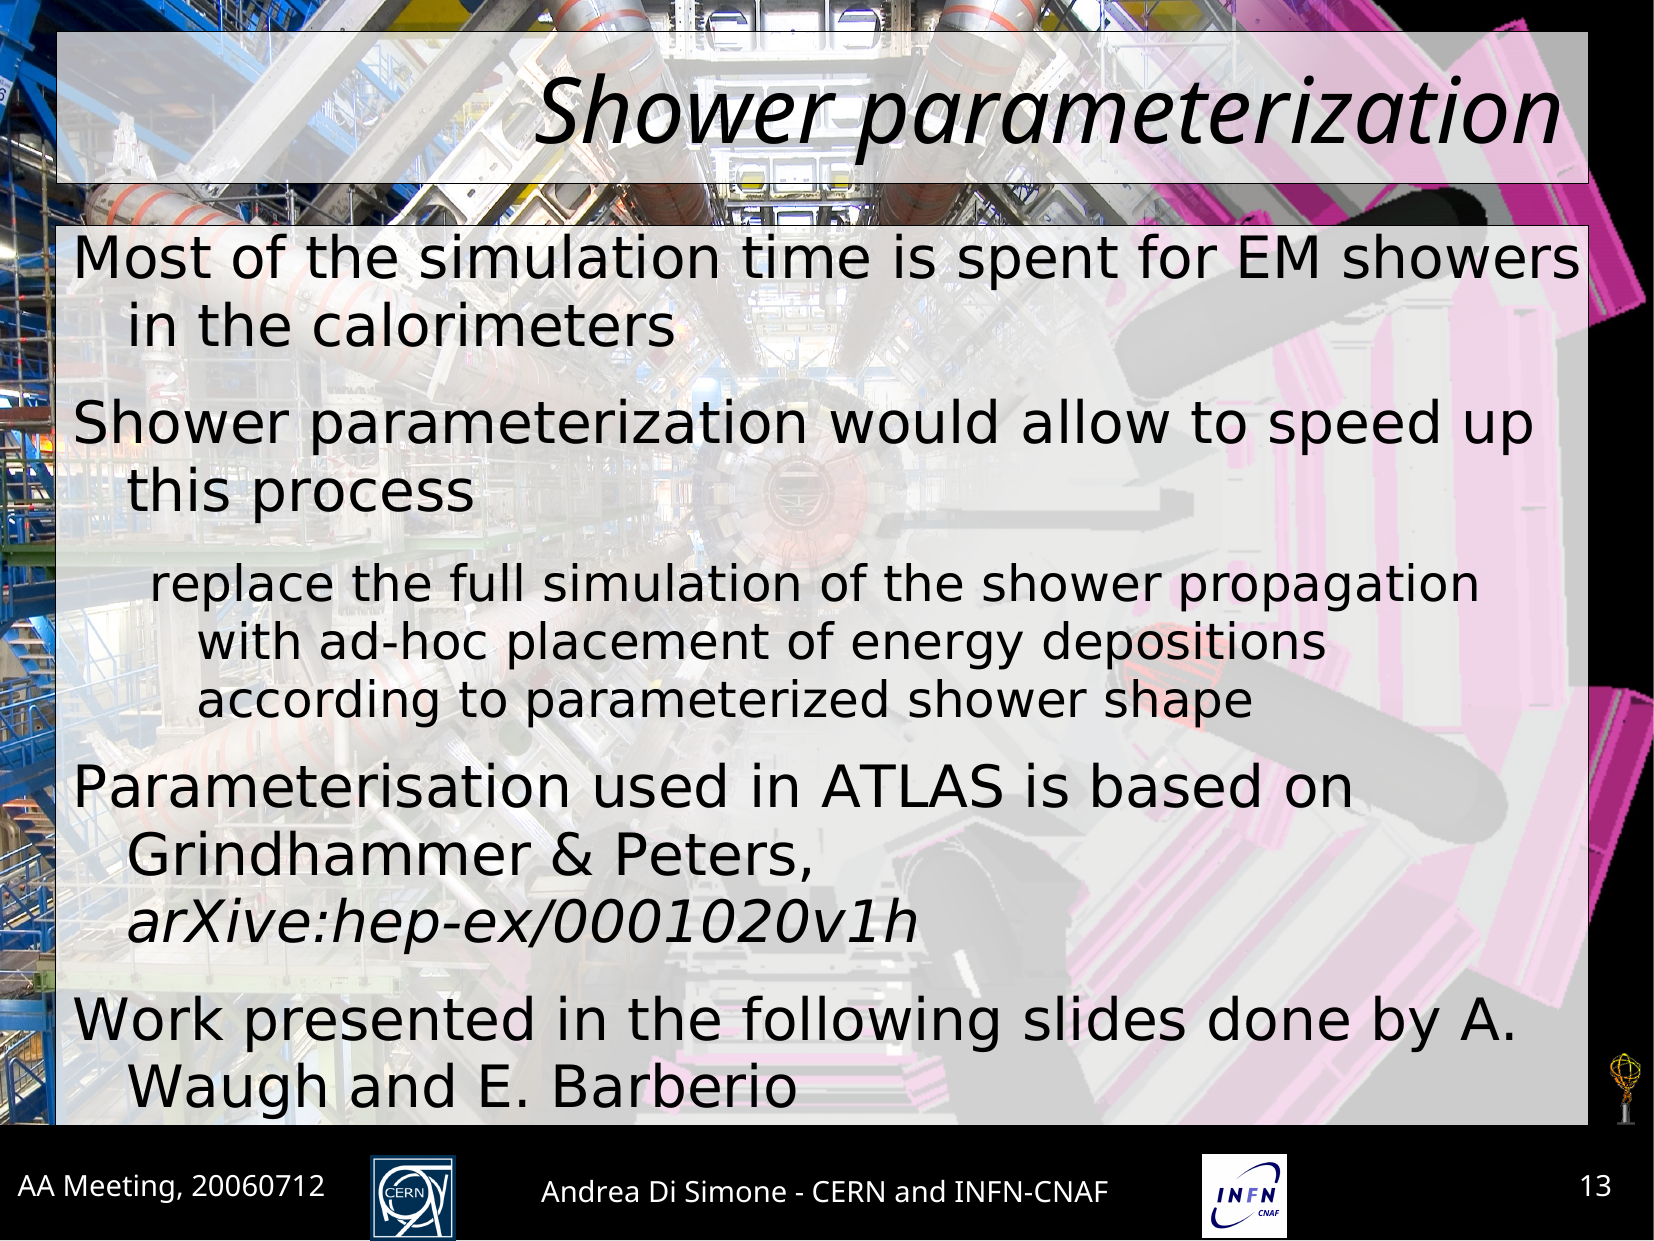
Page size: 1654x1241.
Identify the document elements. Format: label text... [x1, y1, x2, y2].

picture [0, 0, 1654, 1125]
picture [370, 1155, 456, 1241]
title Shower parameterization [56, 31, 1589, 184]
list Most of the simulation time is spent for EM showers in the calorimeters Shower parameterization would allow to speed up this process replace the full simulation of the shower propagation with ad-hoc placement of energy depositions according to parameterized shower shape Parameterisation used in ATLAS is based on Grindhammer & Peters, arXive:hep-ex/0001020v1h Work presented in the following slides done by A. Waugh and E. Barberio [55, 225, 1589, 1126]
picture [1202, 1154, 1287, 1238]
